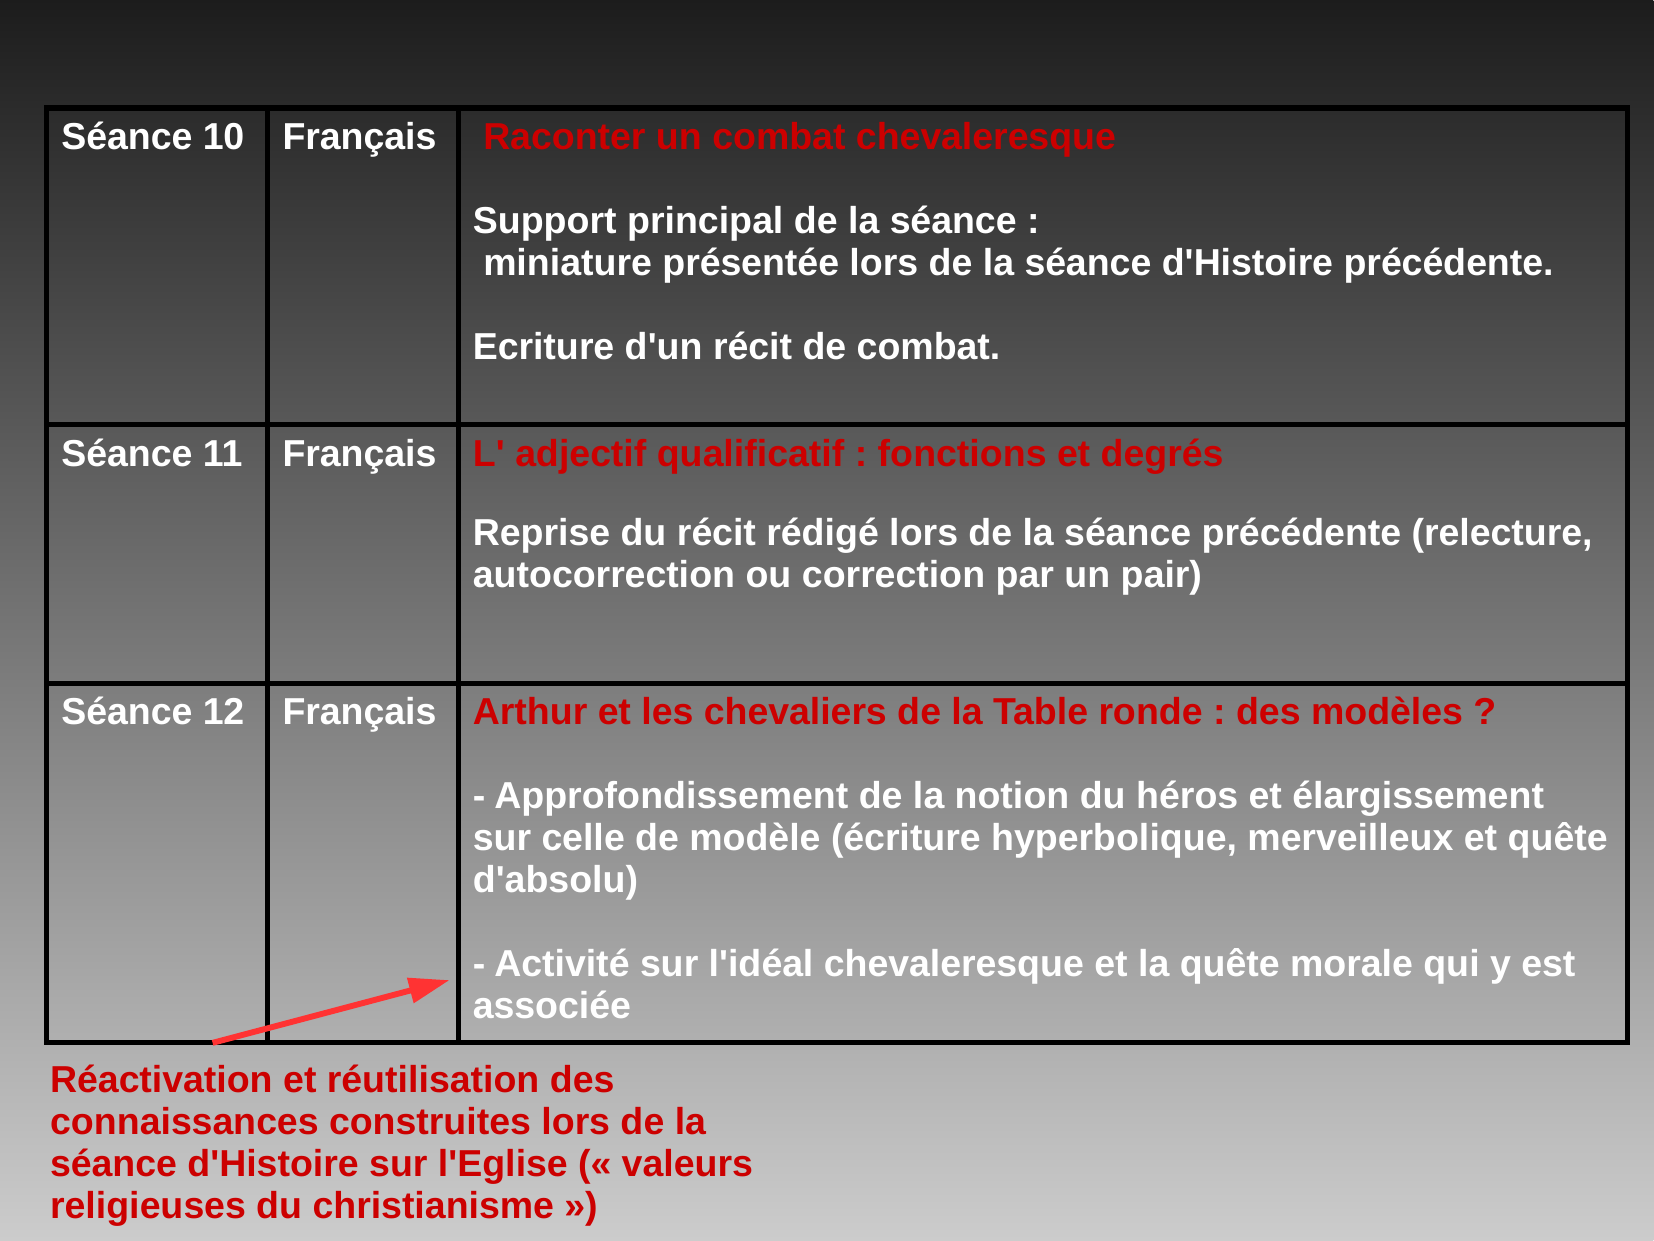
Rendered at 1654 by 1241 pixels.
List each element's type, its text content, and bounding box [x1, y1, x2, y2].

table_cell Séance 11 [49, 427, 265, 681]
text_box Réactivation et réutilisation des connaissances construites lors de la séance d'Histoire sur l'Eglise (« valeurs religieuses du christianisme ») [35, 1051, 792, 1241]
table_cell Séance 12 [239, 1033, 265, 1040]
table_cell L' adjectif qualificatif : fonctions et degrés Reprise du récit rédigé lors de la séance précédente (relecture, autocorrection ou correction par un pair) [461, 427, 1625, 681]
table_header Français [270, 111, 456, 422]
table_cell Arthur et les chevaliers de la Table ronde : des modèles ? - Approfondissement de la notion du héros et élargissement sur celle de modèle (écriture hyperbolique, merveilleux et quête d'absolu) - Activité sur l'idéal chevaleresque et la quête morale qui y est associée [461, 686, 1625, 1040]
table_cell Français [270, 427, 456, 681]
table_cell Séance 12 [49, 686, 265, 1040]
table_header Séance 10 [49, 111, 265, 422]
table_cell Français [270, 686, 456, 1040]
table_header Raconter un combat chevaleresque Support principal de la séance : miniature présentée lors de la séance d'Histoire précédente. Ecriture d'un récit de combat. [461, 111, 1625, 422]
